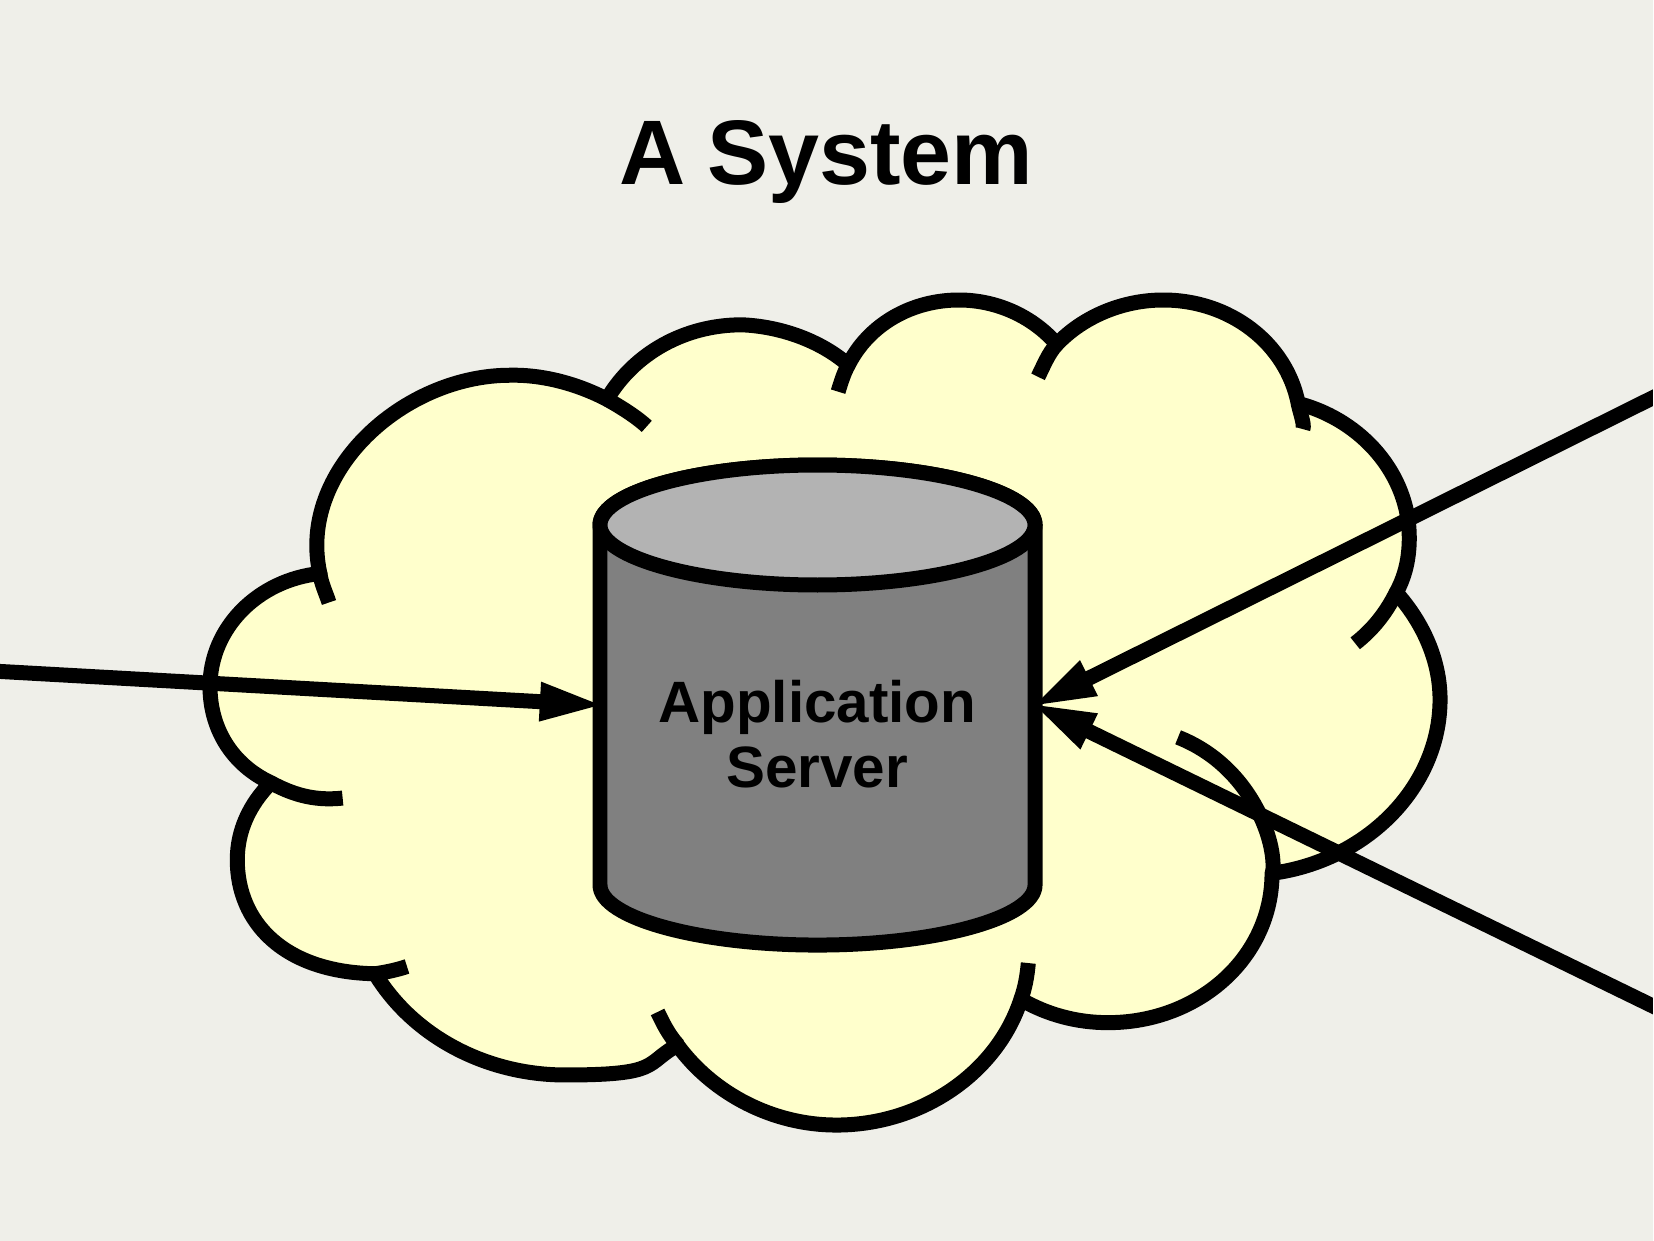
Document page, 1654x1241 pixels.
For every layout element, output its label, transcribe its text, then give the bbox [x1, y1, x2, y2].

picture [0, 0, 1654, 1241]
text_box Application Server [600, 526, 1036, 946]
text_box [210, 300, 1407, 704]
title A System [82, 49, 1571, 257]
text_box [210, 691, 1329, 1126]
text_box [1043, 528, 1441, 848]
